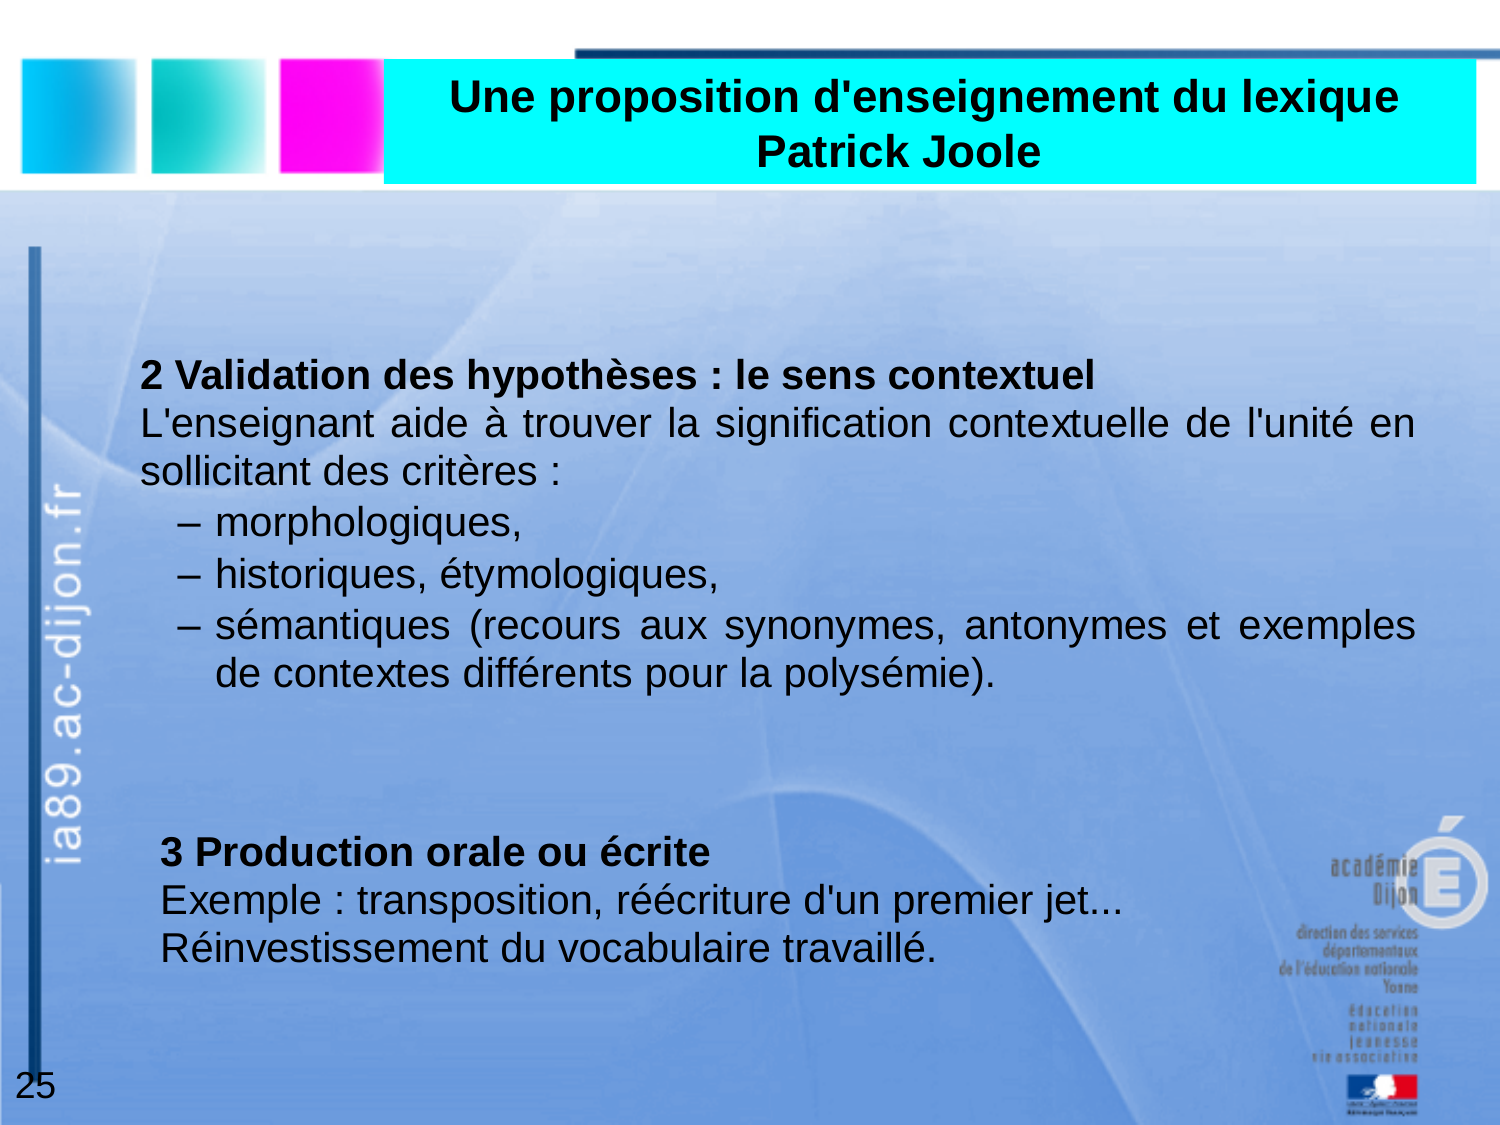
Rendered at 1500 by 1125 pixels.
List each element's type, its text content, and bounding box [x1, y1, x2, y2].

chart [84, 827, 1210, 1006]
picture [0, 0, 1500, 1125]
chart [138, 350, 1417, 709]
text_box <numéro> [0, 1054, 657, 1125]
text_box Une proposition d'enseignement du lexique Patrick Joole [383, 59, 1477, 184]
